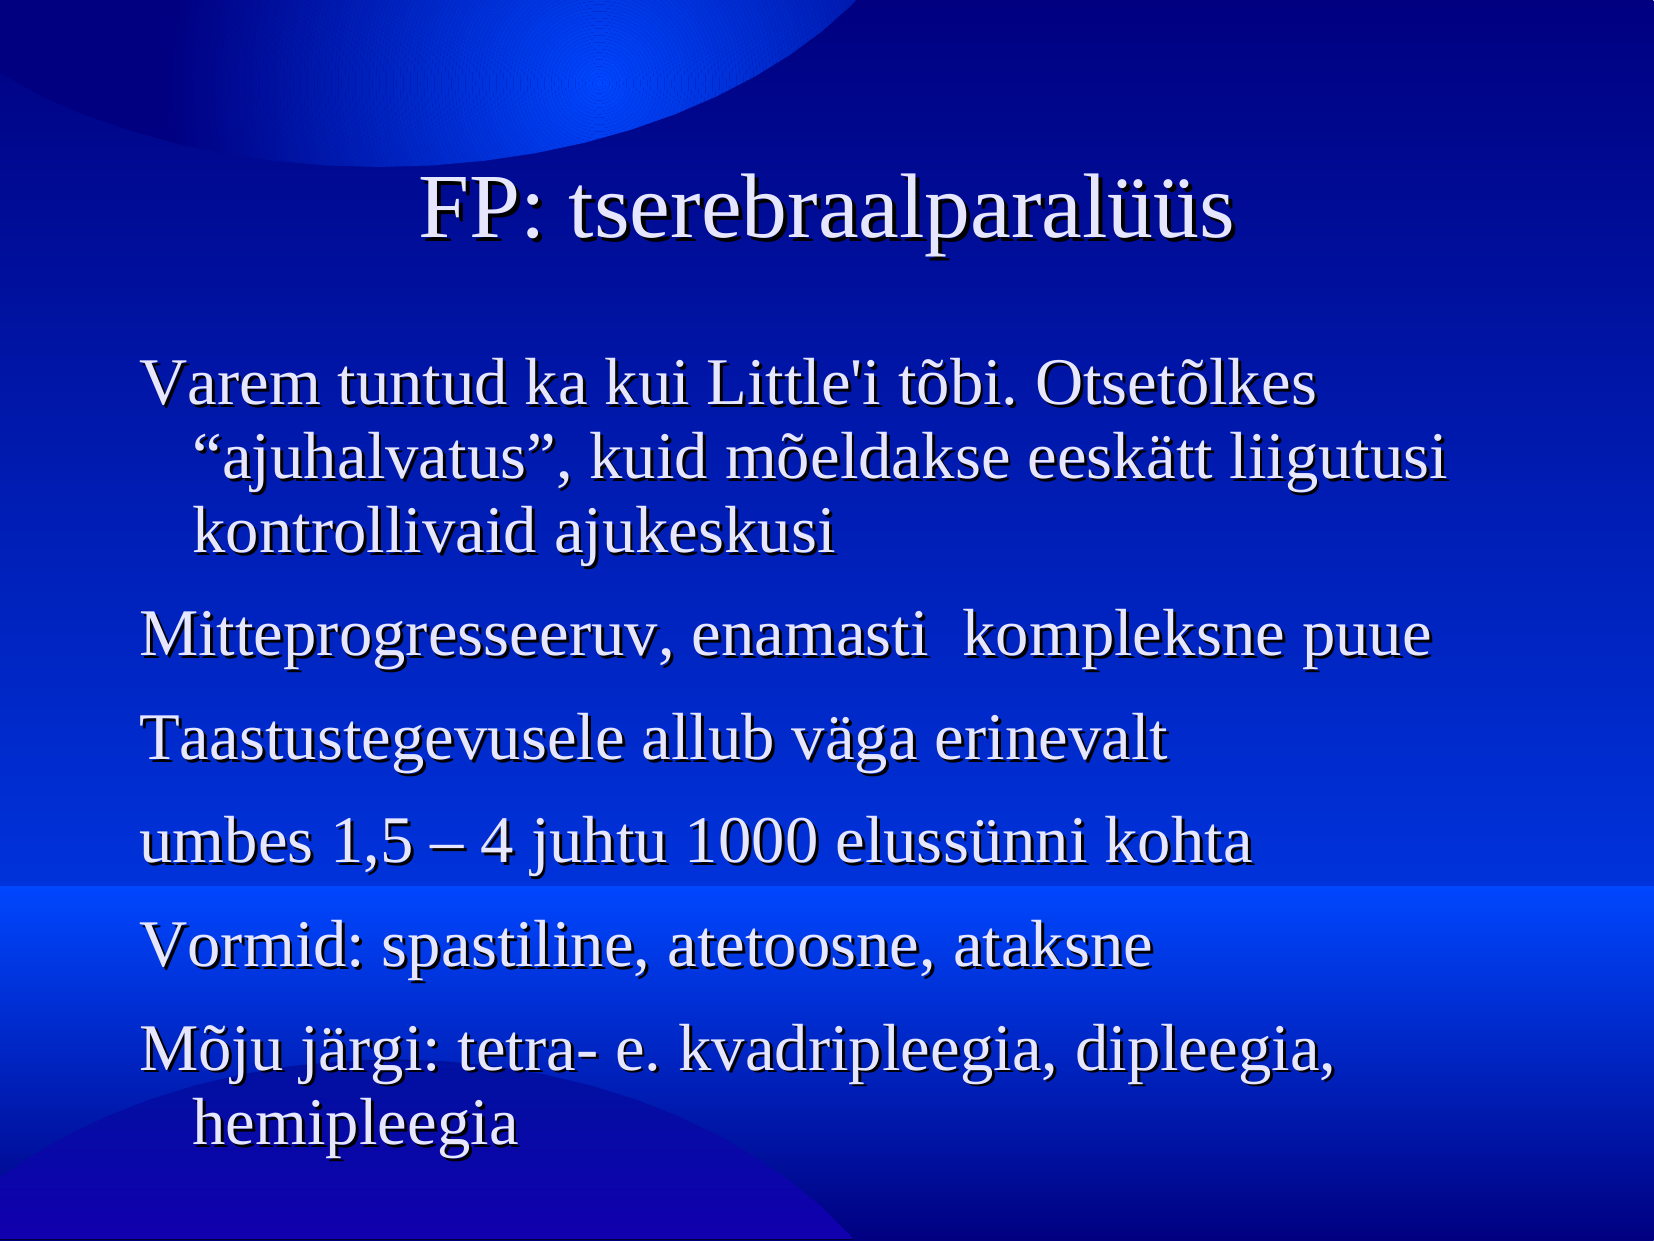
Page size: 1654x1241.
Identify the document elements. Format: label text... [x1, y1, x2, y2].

list Varem tuntud ka kui Little'i tõbi. Otsetõlkes “ajuhalvatus”, kuid mõeldakse eeskätt liigutusi kontrollivaid ajukeskusi Mitteprogresseeruv, enamasti kompleksne puue Taastustegevusele allub väga erinevalt umbes 1,5 – 4 juhtu 1000 elussünni kohta Vormid: spastiline, atetoosne, ataksne Mõju järgi: tetra- e. kvadripleegia, dipleegia, hemipleegia [121, 344, 1534, 1159]
title FP: tserebraalparalüüs [121, 102, 1534, 311]
